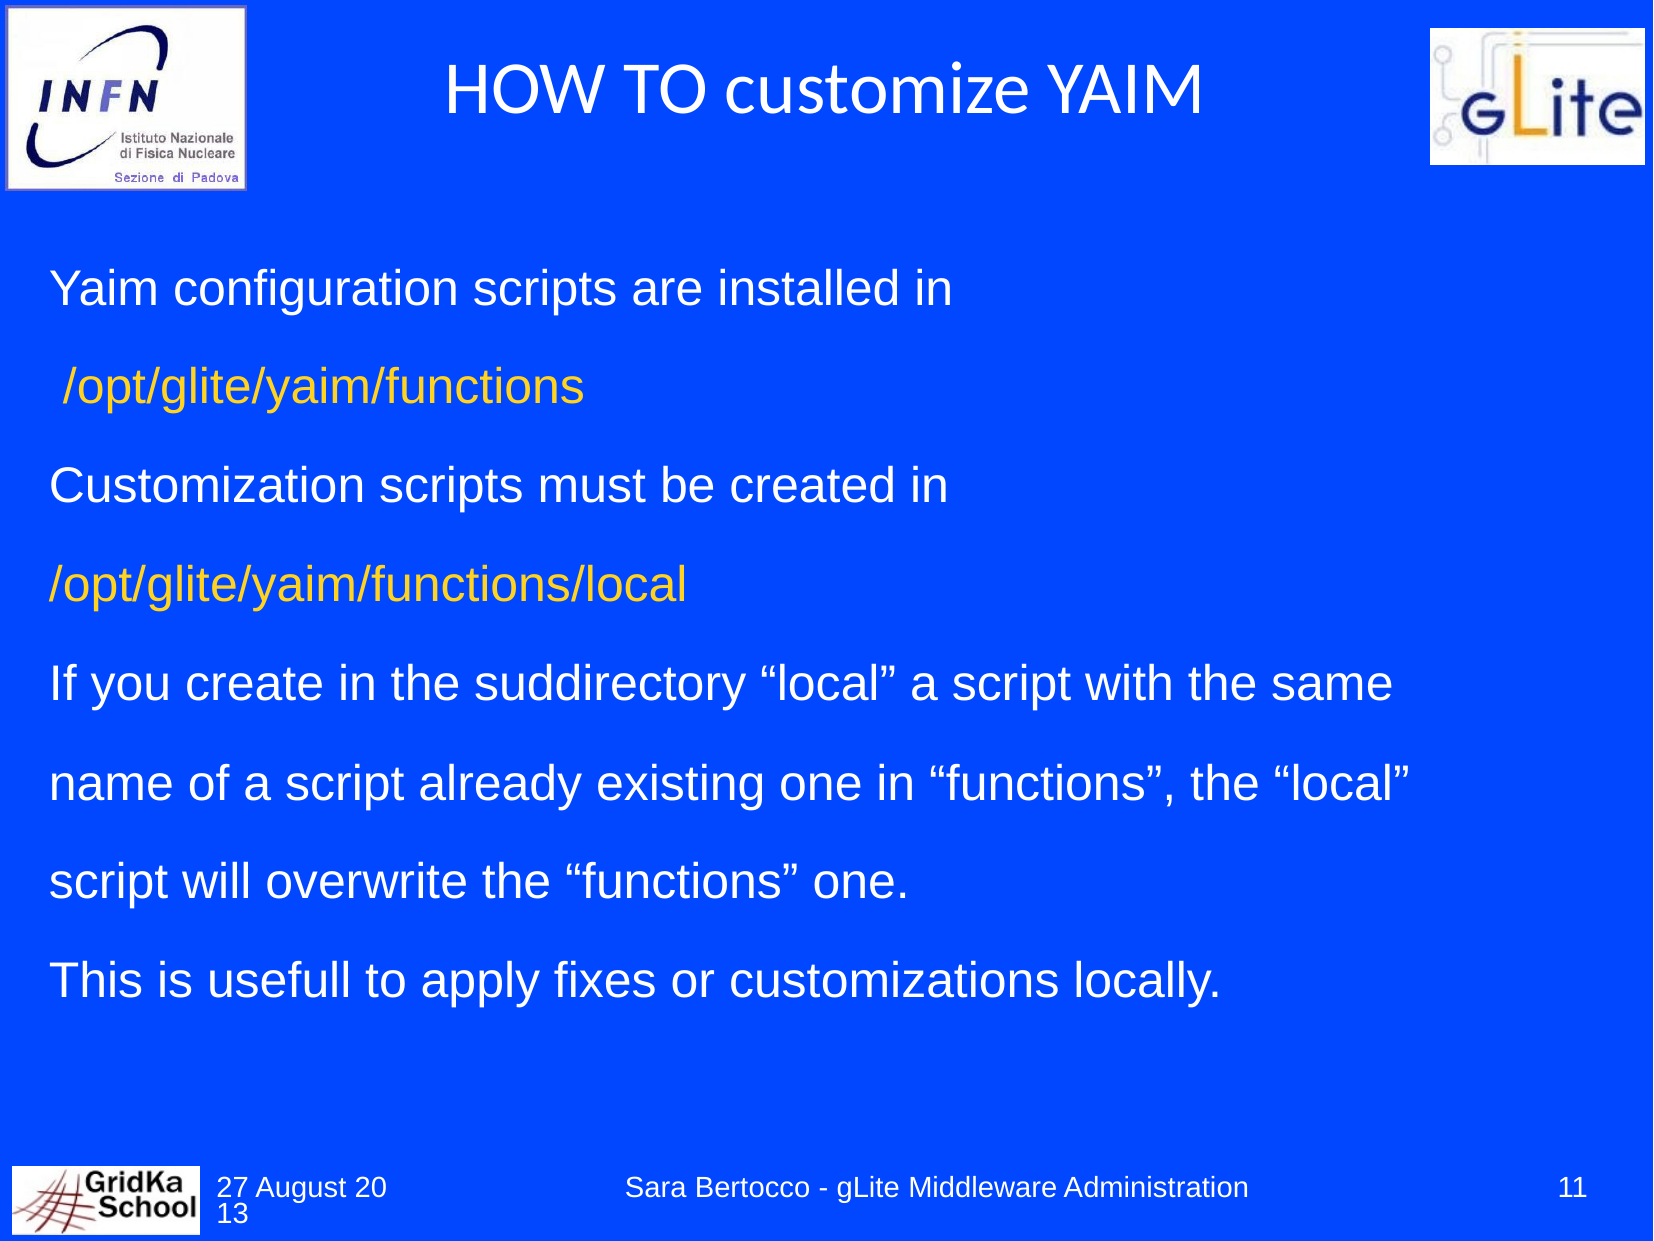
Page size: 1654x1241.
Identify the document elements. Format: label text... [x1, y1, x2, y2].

picture [12, 1166, 200, 1235]
picture [5, 5, 247, 191]
text_box Yaim configuration scripts are installed in /opt/glite/yaim/functions Customization scripts must be created in /opt/glite/yaim/functions/local If you create in the suddirectory “local” a script with the same name of a script already existing one in “functions”, the “local” script will overwrite the “functions” one. This is usefull to apply fixes or customizations locally. [34, 252, 1515, 1016]
title HOW TO customize YAIM [5, 4, 1645, 186]
picture [1430, 28, 1645, 165]
